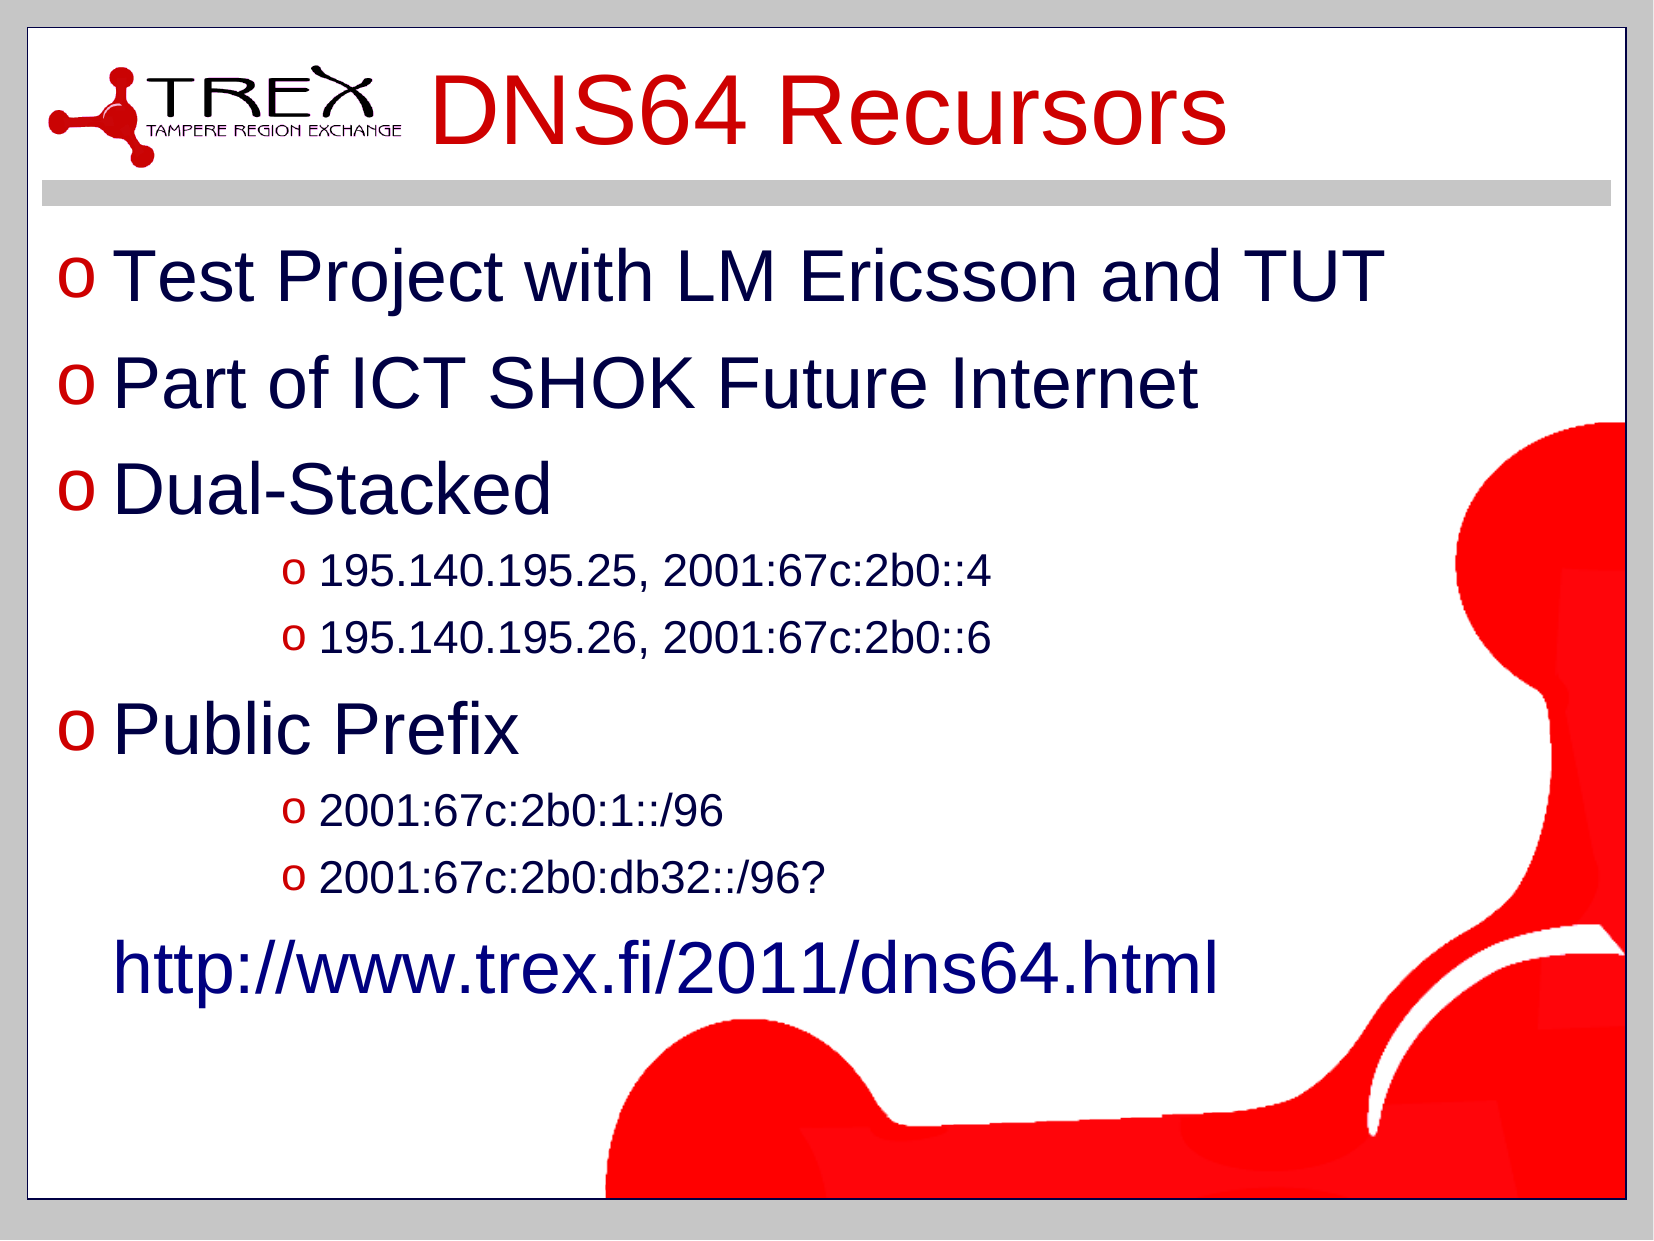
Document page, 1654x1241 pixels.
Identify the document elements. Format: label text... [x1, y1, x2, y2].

list Test Project with LM Ericsson and TUT Part of ICT SHOK Future Internet Dual-Stacked 195.140.195.25, 2001:67c:2b0::4 195.140.195.26, 2001:67c:2b0::6 Public Prefix 2001:67c:2b0:1::/96 2001:67c:2b0:db32::/96? http://www.trex.fi/2011/dns64.html [41, 220, 1613, 1039]
title DNS64 Recursors [413, 0, 1613, 220]
picture [41, 53, 413, 180]
